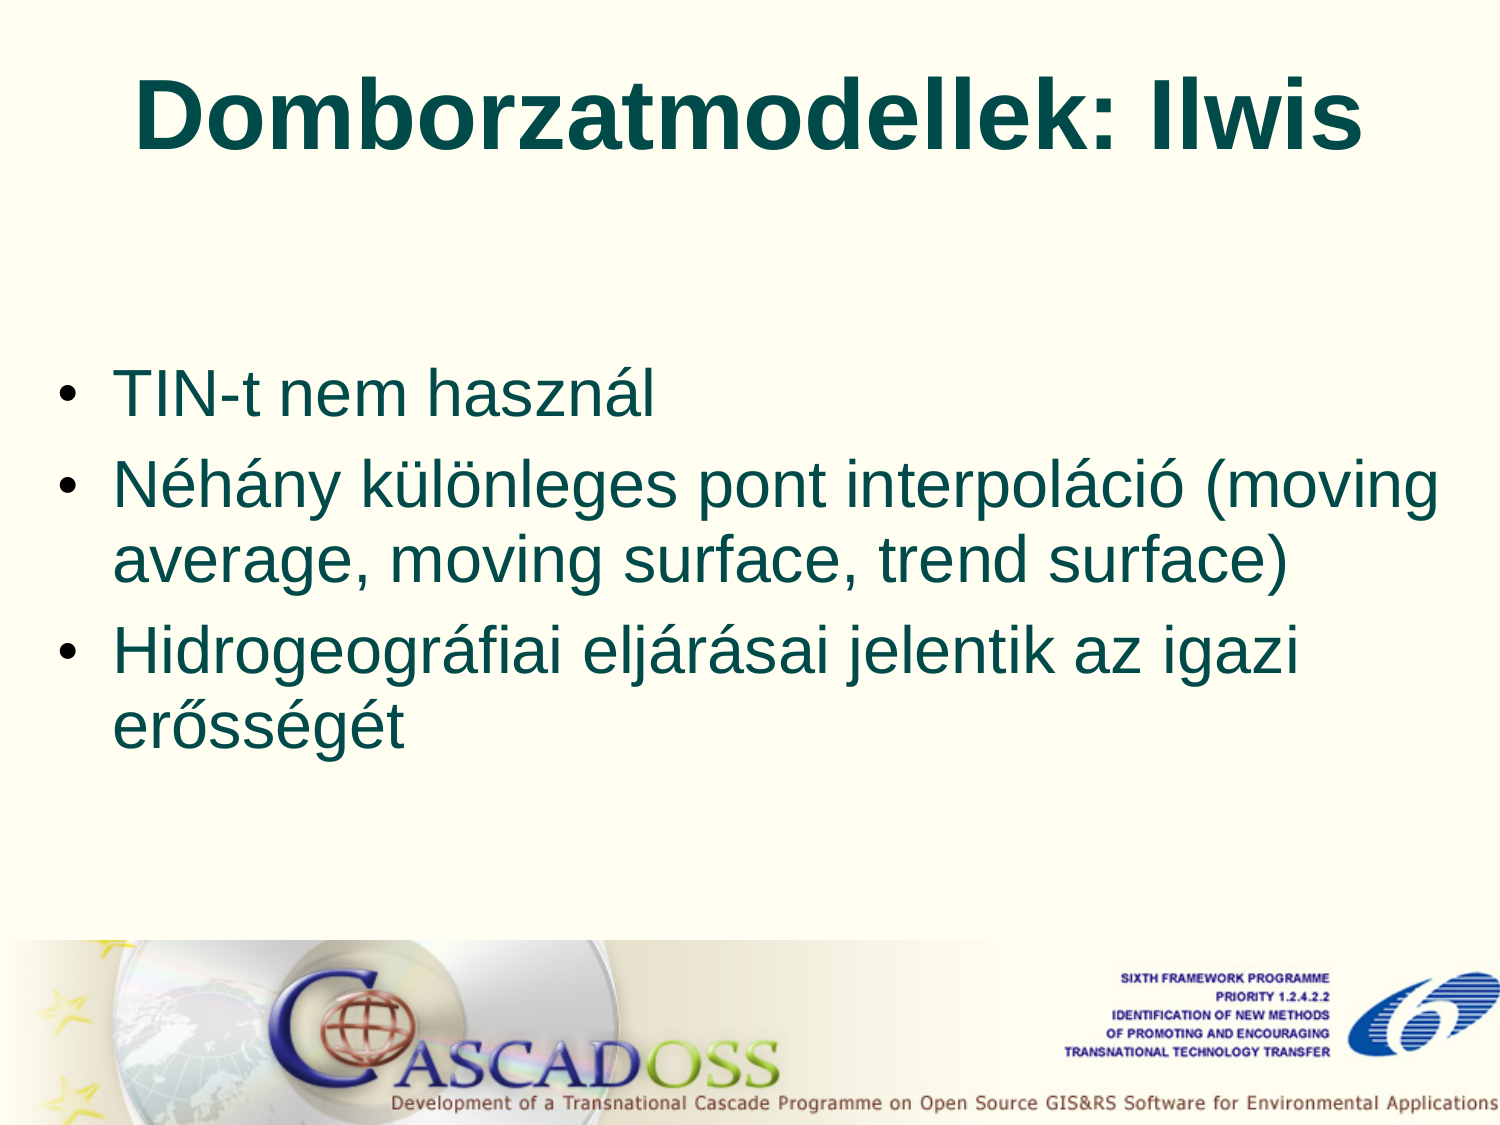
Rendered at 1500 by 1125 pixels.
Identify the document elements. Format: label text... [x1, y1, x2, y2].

title Domborzatmodellek: Ilwis [75, 28, 1425, 201]
list TIN-t nem használ Néhány különleges pont interpoláció (moving average, moving surface, trend surface) Hidrogeográfiai eljárásai jelentik az igazi erősségét [0, 355, 1500, 798]
picture [0, 940, 1500, 1125]
